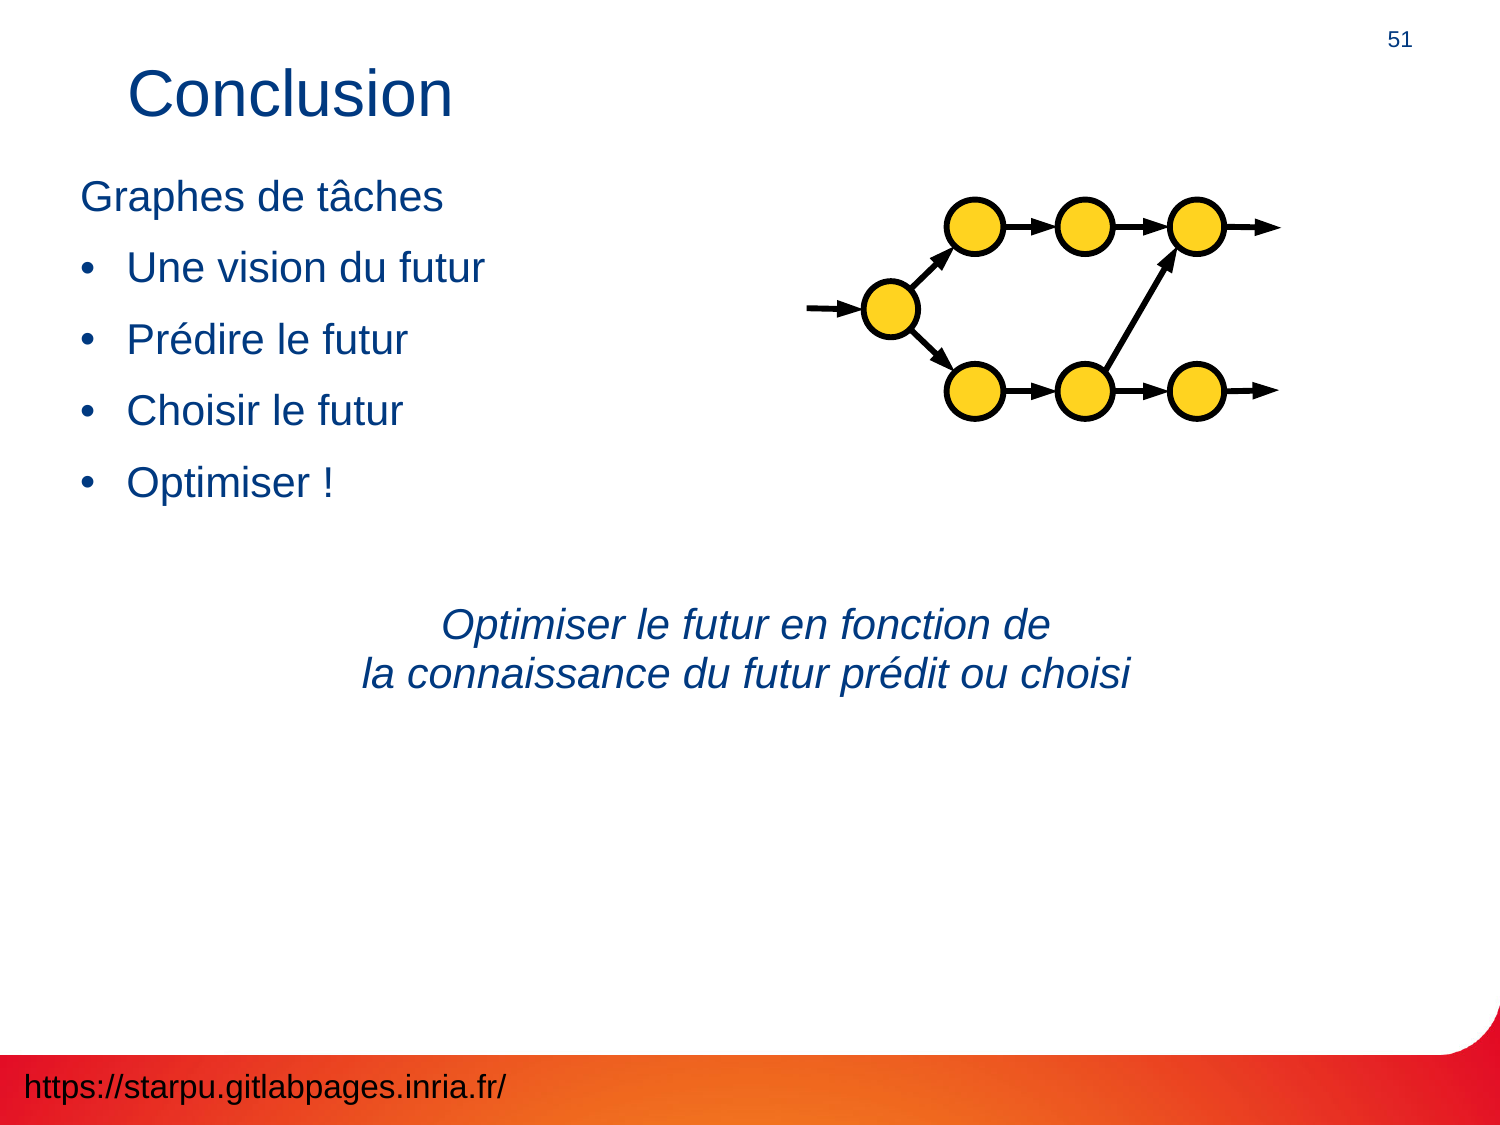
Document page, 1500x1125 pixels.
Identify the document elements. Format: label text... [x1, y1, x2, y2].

picture [0, 947, 1500, 1125]
text_box [1169, 199, 1225, 255]
text_box [1057, 199, 1113, 255]
text_box [946, 363, 1004, 419]
title Conclusion [112, 0, 1474, 188]
text_box [863, 281, 919, 338]
text_box [1169, 363, 1224, 419]
text_box [946, 199, 1004, 255]
list Graphes de tâches Une vision du futur Prédire le futur Choisir le futur Optimiser ! Optimiser le futur en fonction de la connaissance du futur prédit ou choisi [65, 164, 1428, 946]
text_box [1057, 363, 1113, 419]
